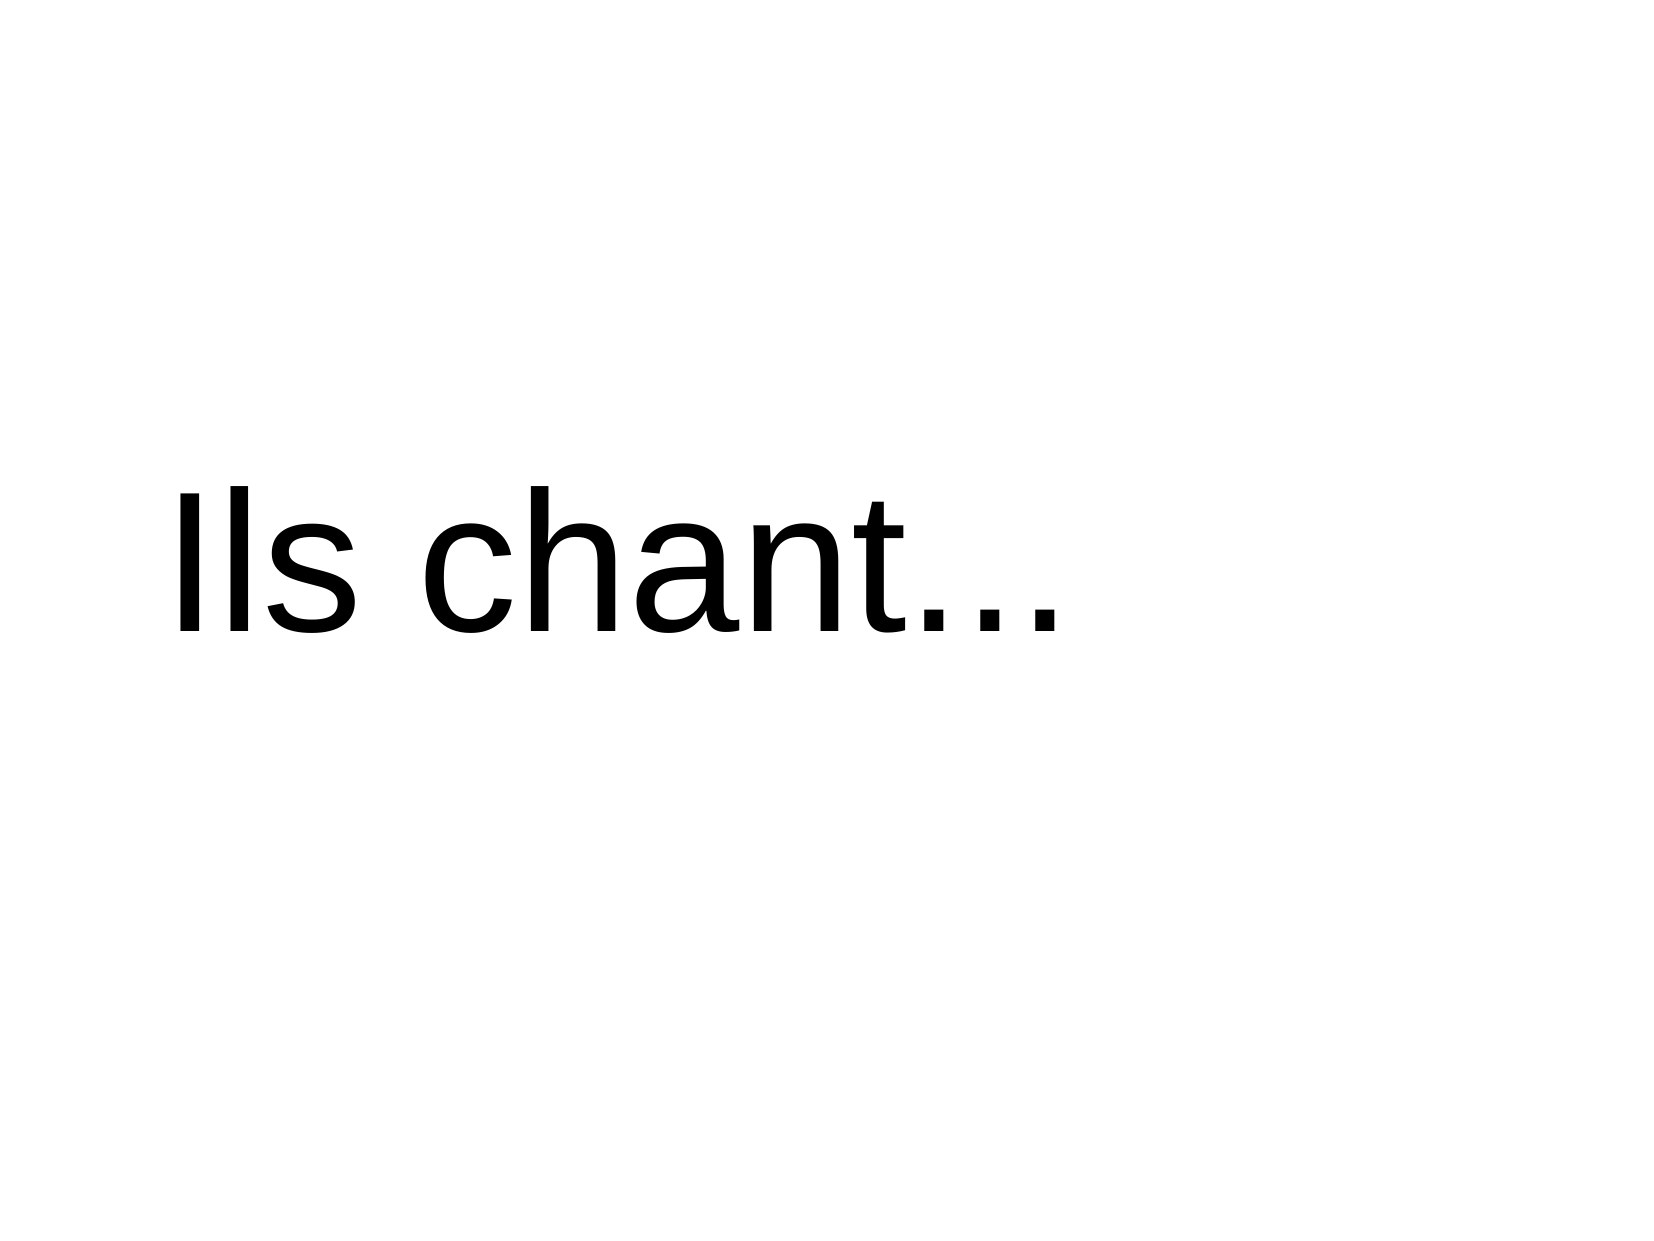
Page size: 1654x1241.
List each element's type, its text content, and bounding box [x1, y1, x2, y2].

text_box Ils chant... [147, 442, 1418, 682]
